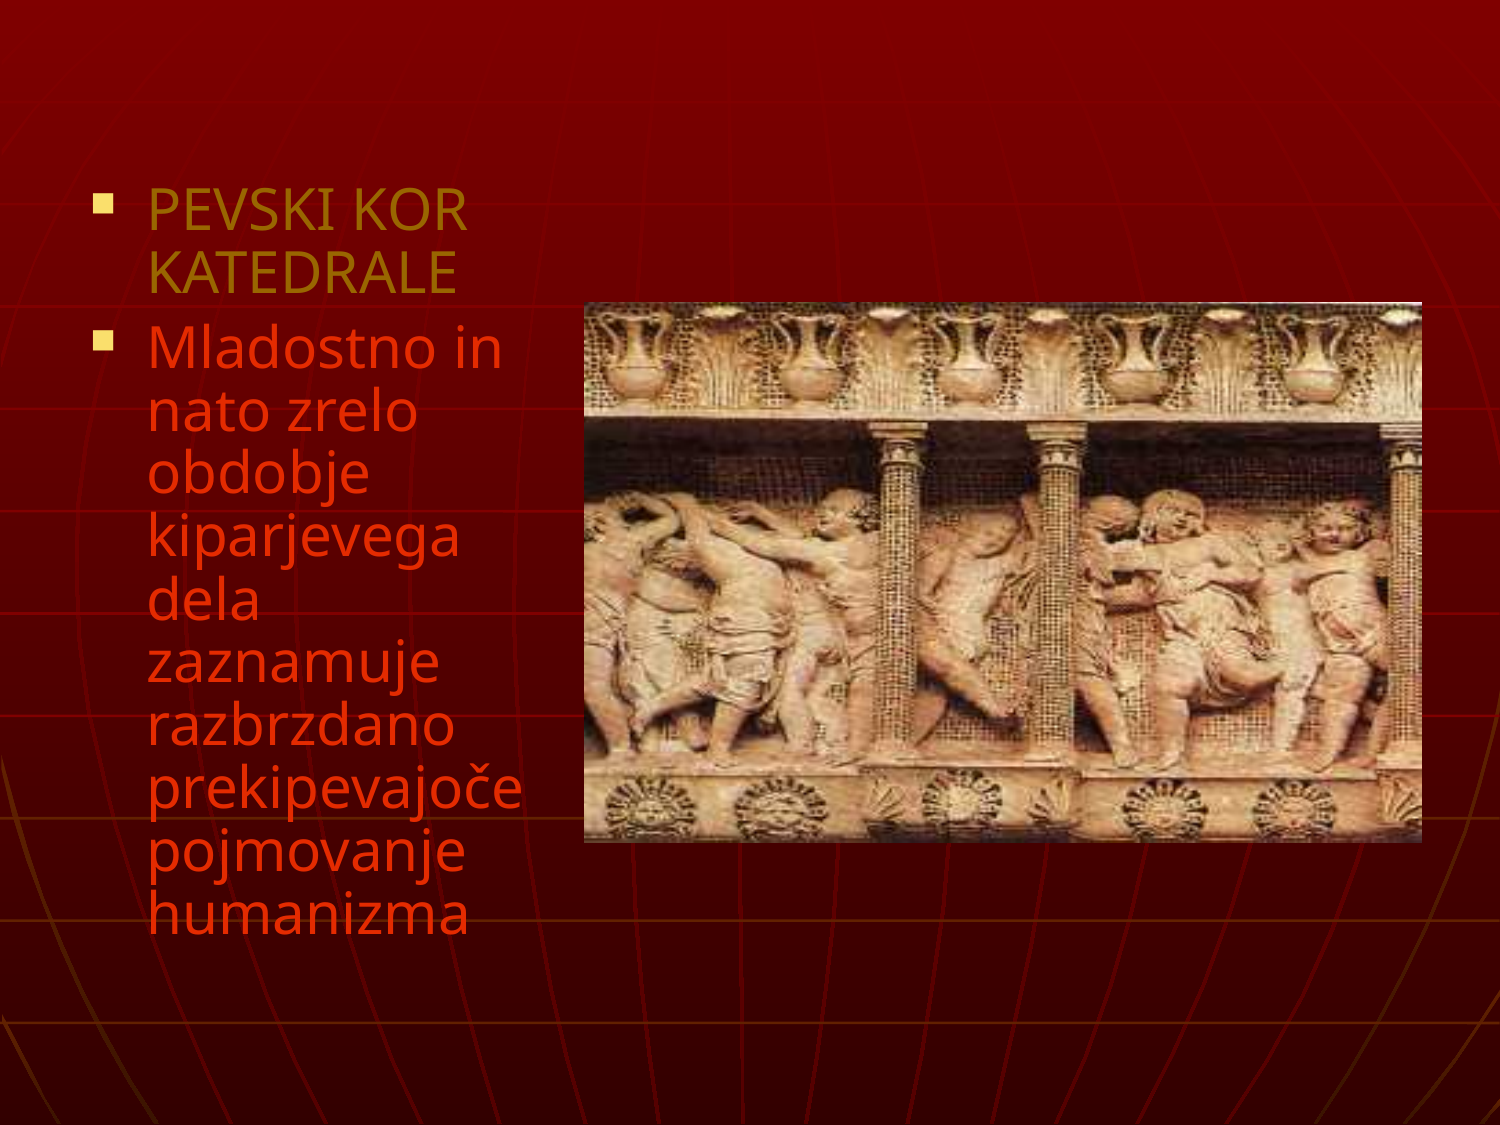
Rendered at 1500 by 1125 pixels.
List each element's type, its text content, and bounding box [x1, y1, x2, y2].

list PEVSKI KOR KATEDRALE Mladostno in nato zrelo obdobje kiparjevega dela zaznamuje razbrzdano prekipevajoče pojmovanje humanizma [75, 172, 585, 1006]
picture [584, 302, 1422, 843]
